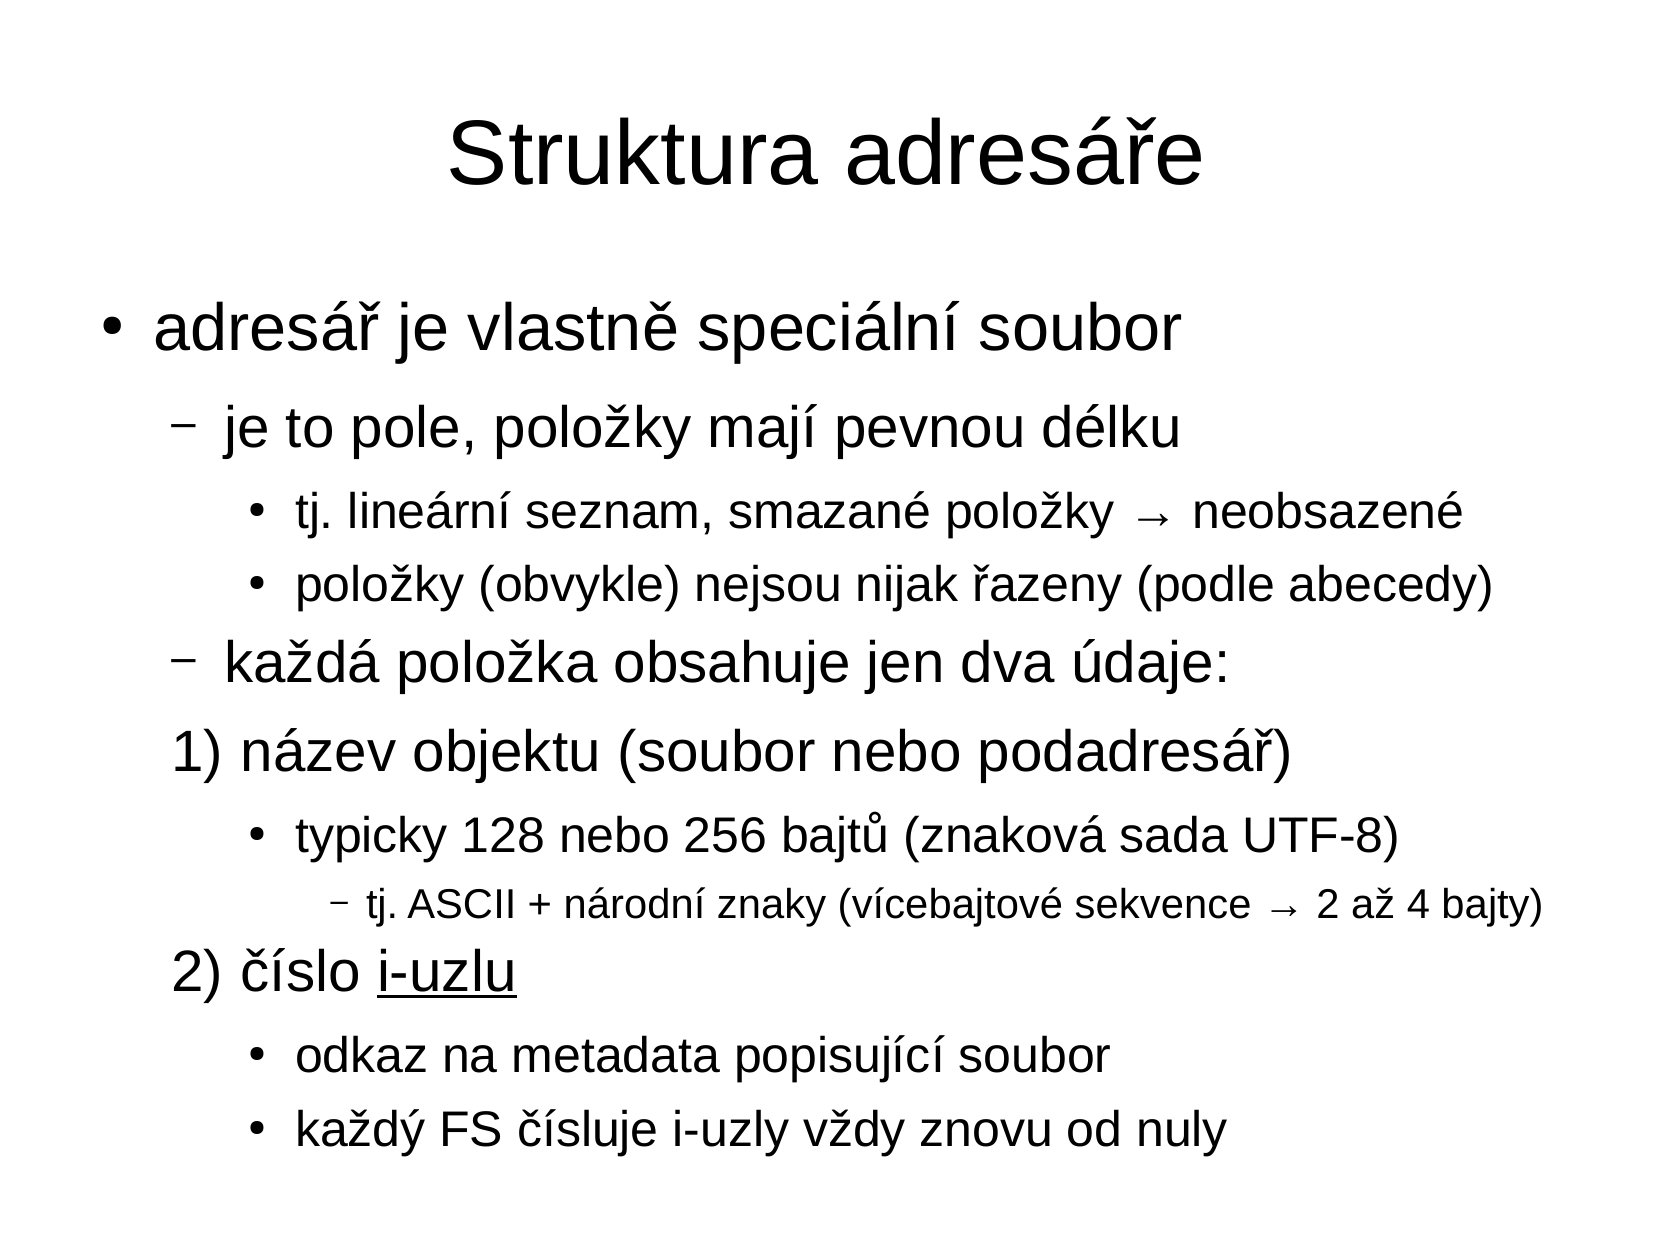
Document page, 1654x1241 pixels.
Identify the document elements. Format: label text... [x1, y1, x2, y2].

title Struktura adresáře [82, 56, 1571, 250]
list adresář je vlastně speciální soubor je to pole, položky mají pevnou délku tj. lineární seznam, smazané položky → neobsazené položky (obvykle) nejsou nijak řazeny (podle abecedy) každá položka obsahuje jen dva údaje: název objektu (soubor nebo podadresář) typicky 128 nebo 256 bajtů (znaková sada UTF-8) tj. ASCII + národní znaky (vícebajtové sekvence → 2 až 4 bajty) číslo i-uzlu odkaz na metadata popisující soubor každý FS čísluje i-uzly vždy znovu od nuly [82, 290, 1571, 1193]
